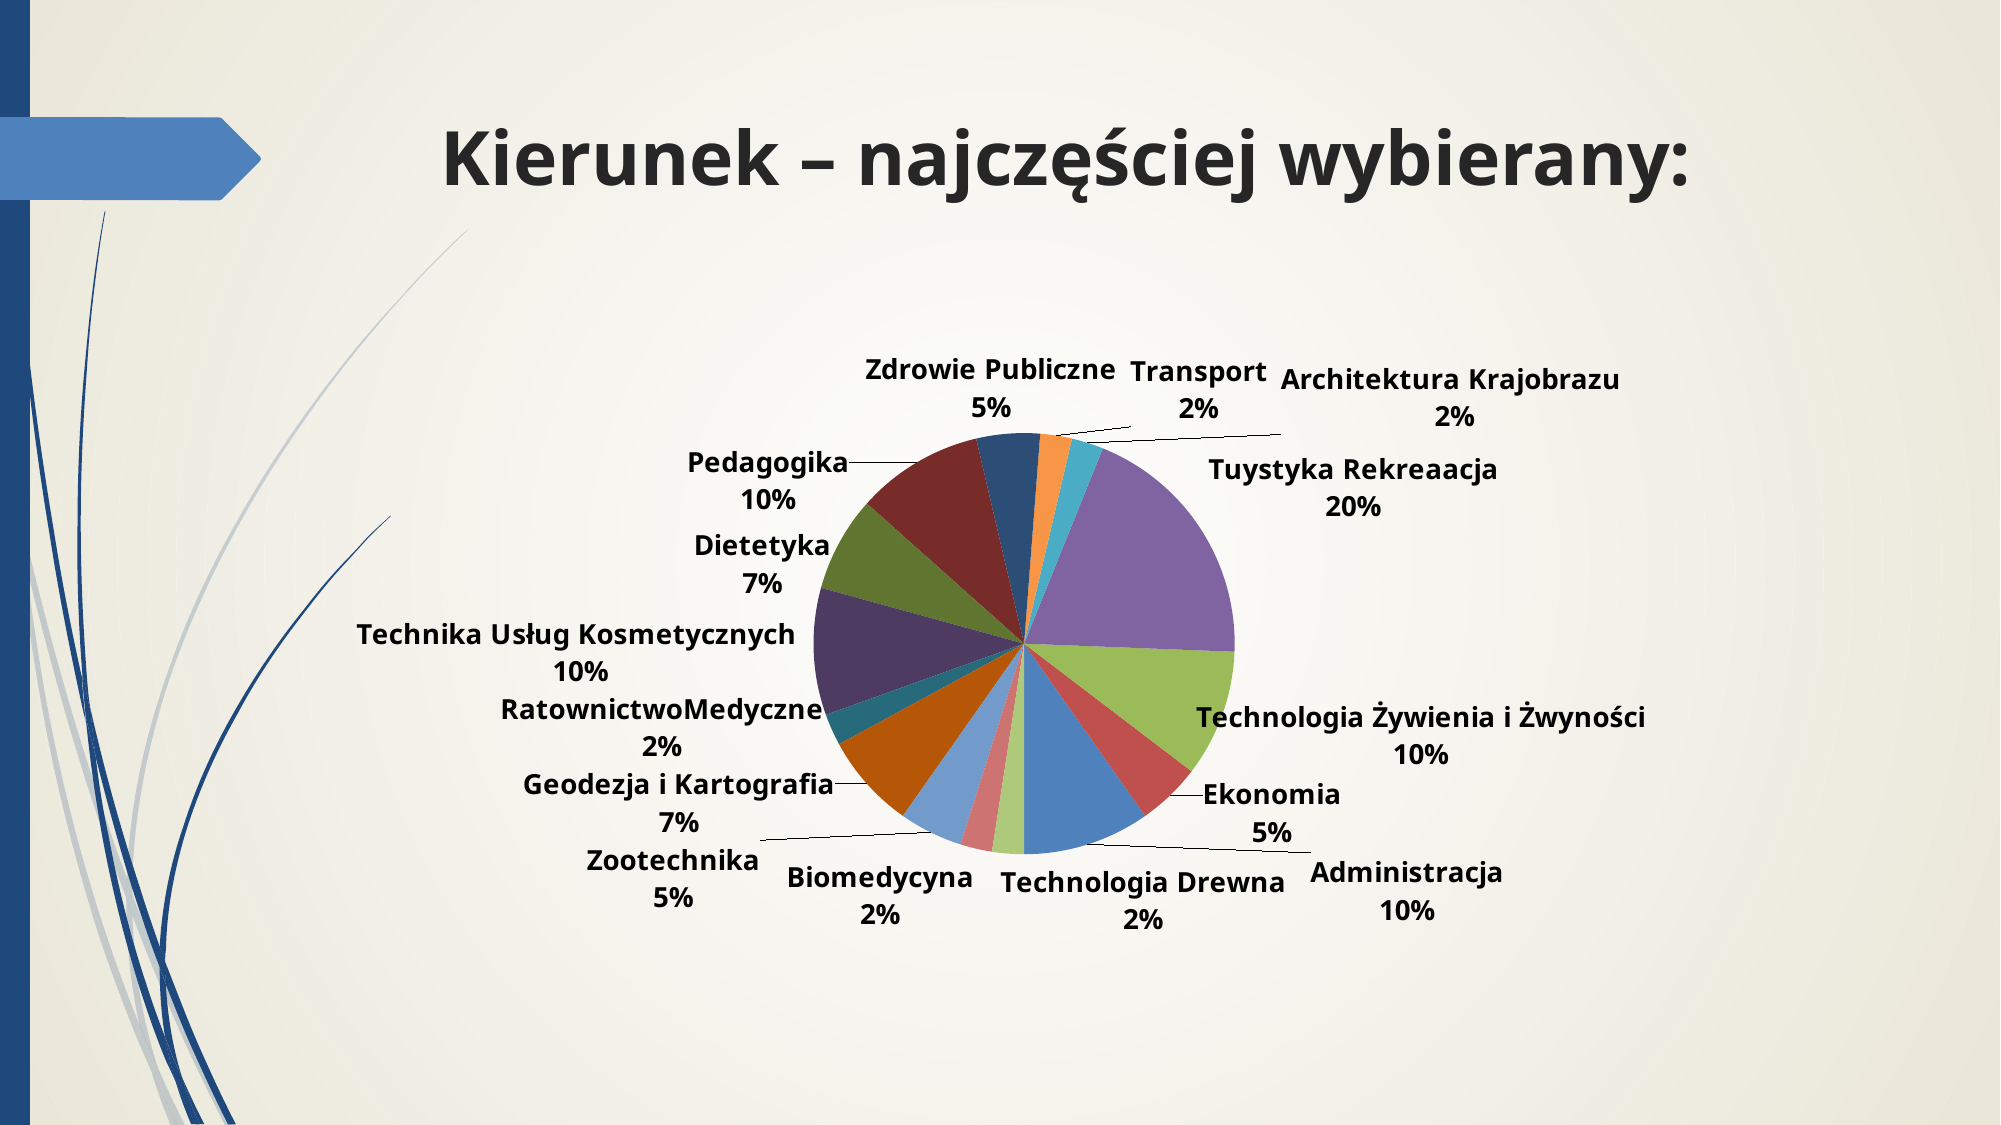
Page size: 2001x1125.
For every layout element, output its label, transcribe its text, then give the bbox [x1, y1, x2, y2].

title Kierunek – najczęściej wybierany: [425, 102, 1888, 313]
chart [330, 207, 1772, 1125]
